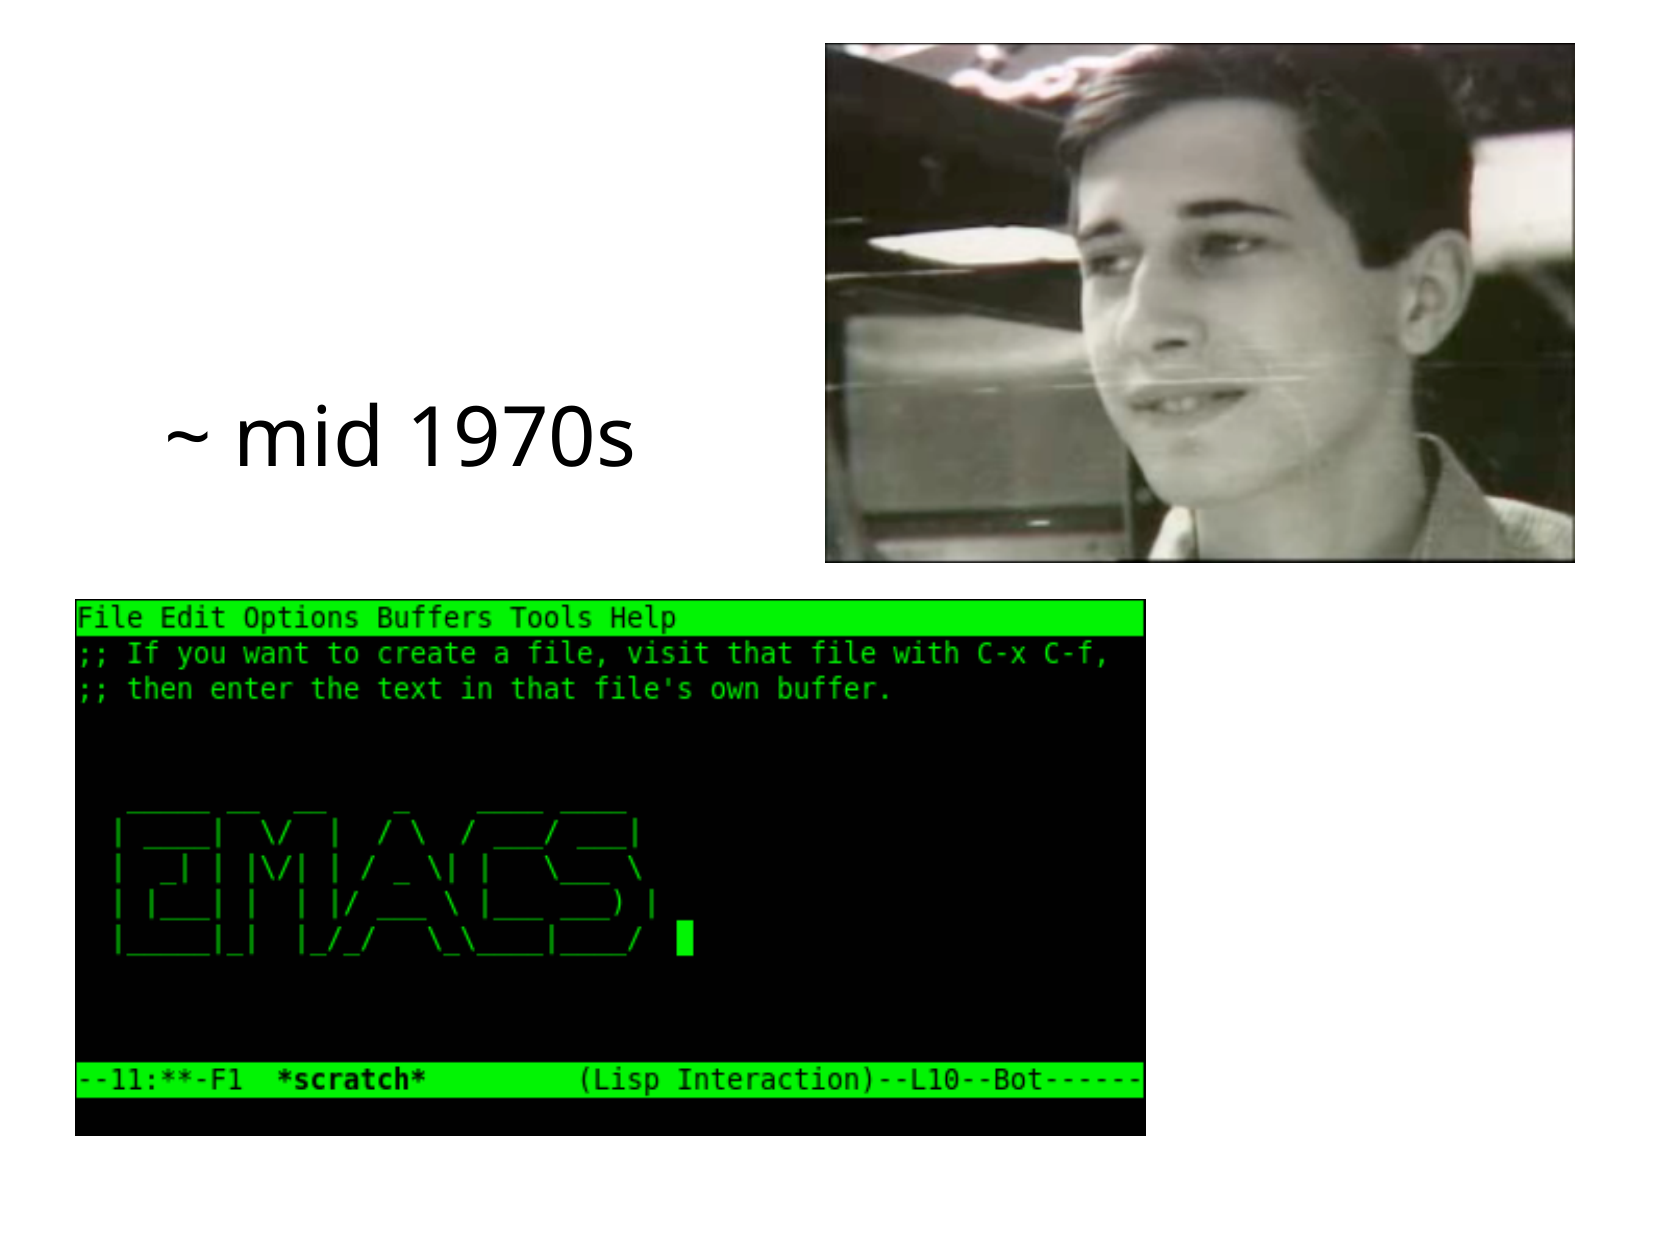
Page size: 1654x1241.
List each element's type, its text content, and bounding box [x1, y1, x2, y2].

picture [75, 599, 1146, 1136]
picture [825, 43, 1575, 563]
text_box ~ mid 1970s [150, 370, 751, 488]
